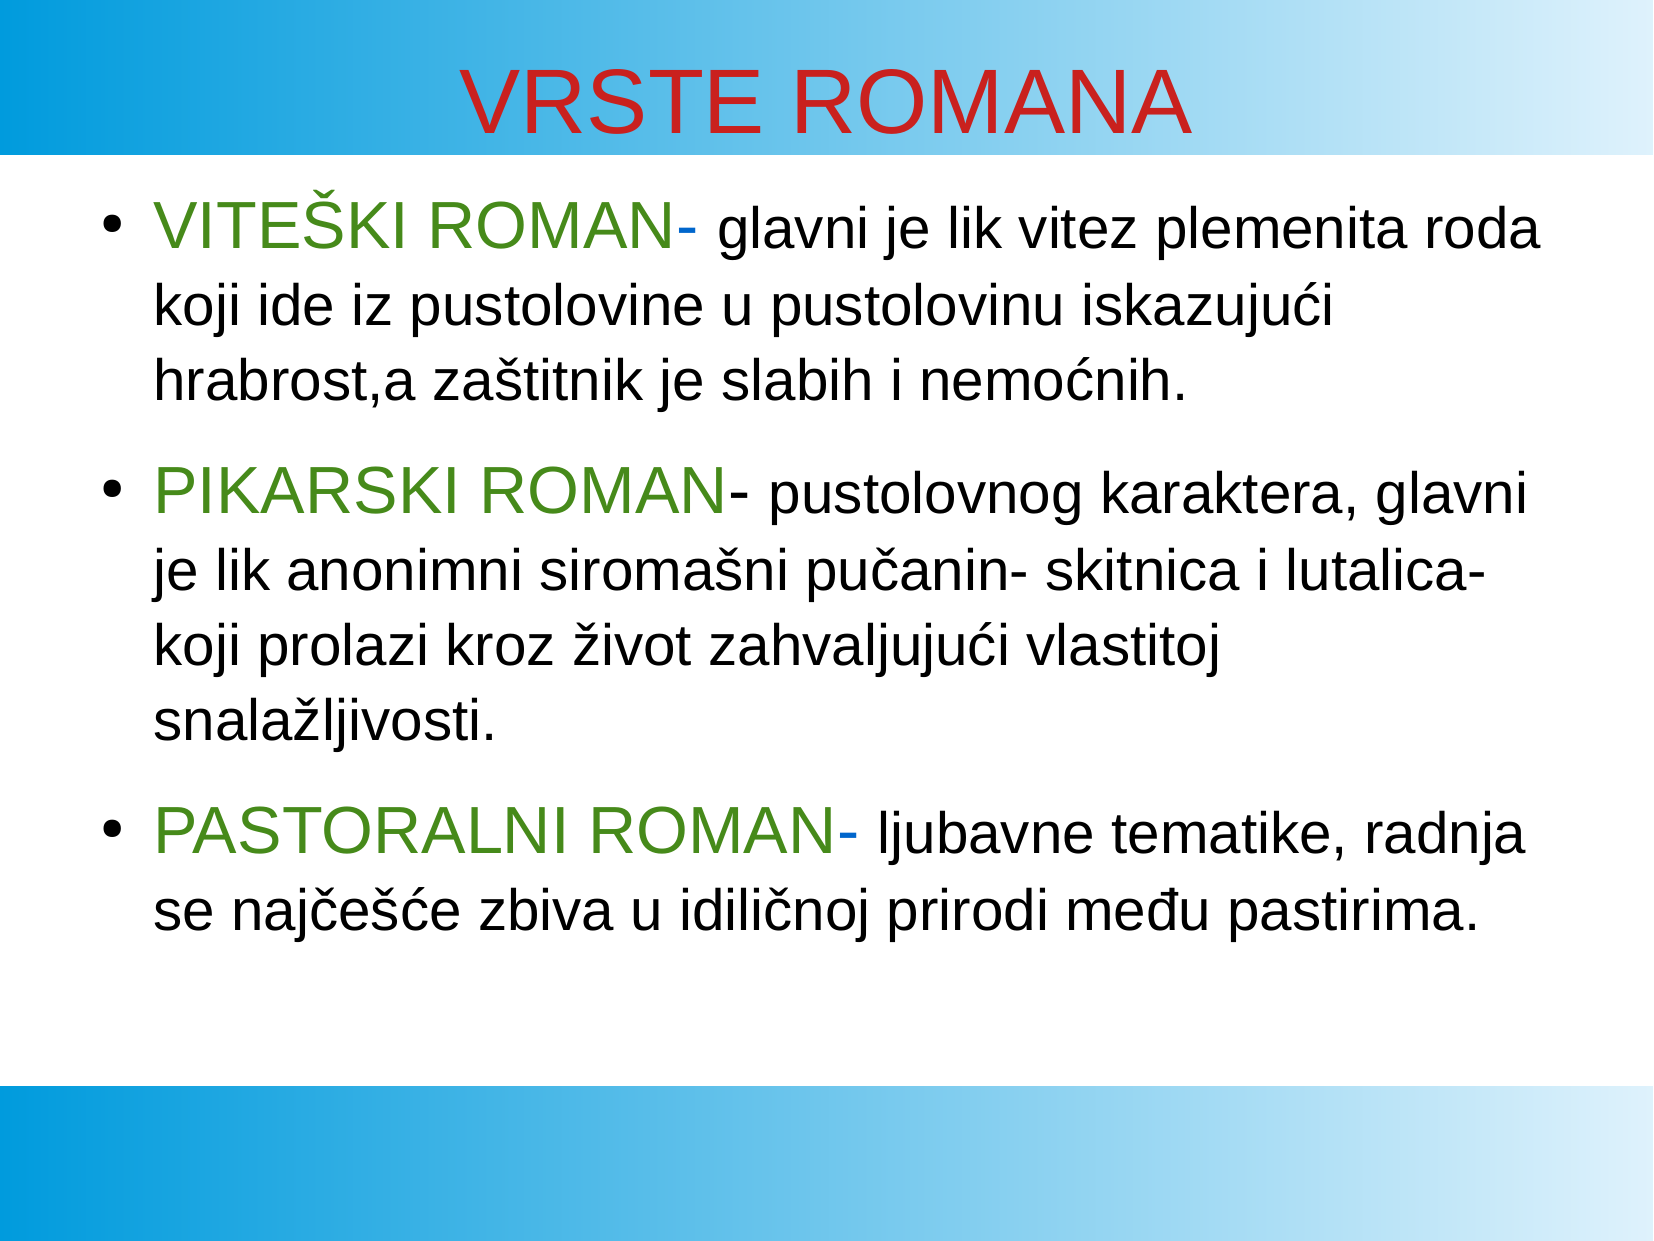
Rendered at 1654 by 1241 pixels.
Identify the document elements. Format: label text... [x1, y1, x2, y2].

list VITEŠKI ROMAN- glavni je lik vitez plemenita roda koji ide iz pustolovine u pustolovinu iskazujući hrabrost,a zaštitnik je slabih i nemoćnih. PIKARSKI ROMAN- pustolovnog karaktera, glavni je lik anonimni siromašni pučanin- skitnica i lutalica- koji prolazi kroz život zahvaljujući vlastitoj snalažljivosti. PASTORALNI ROMAN- ljubavne tematike, radnja se najčešće zbiva u idiličnoj prirodi među pastirima. [82, 177, 1571, 1063]
title VRSTE ROMANA [82, 49, 1571, 155]
